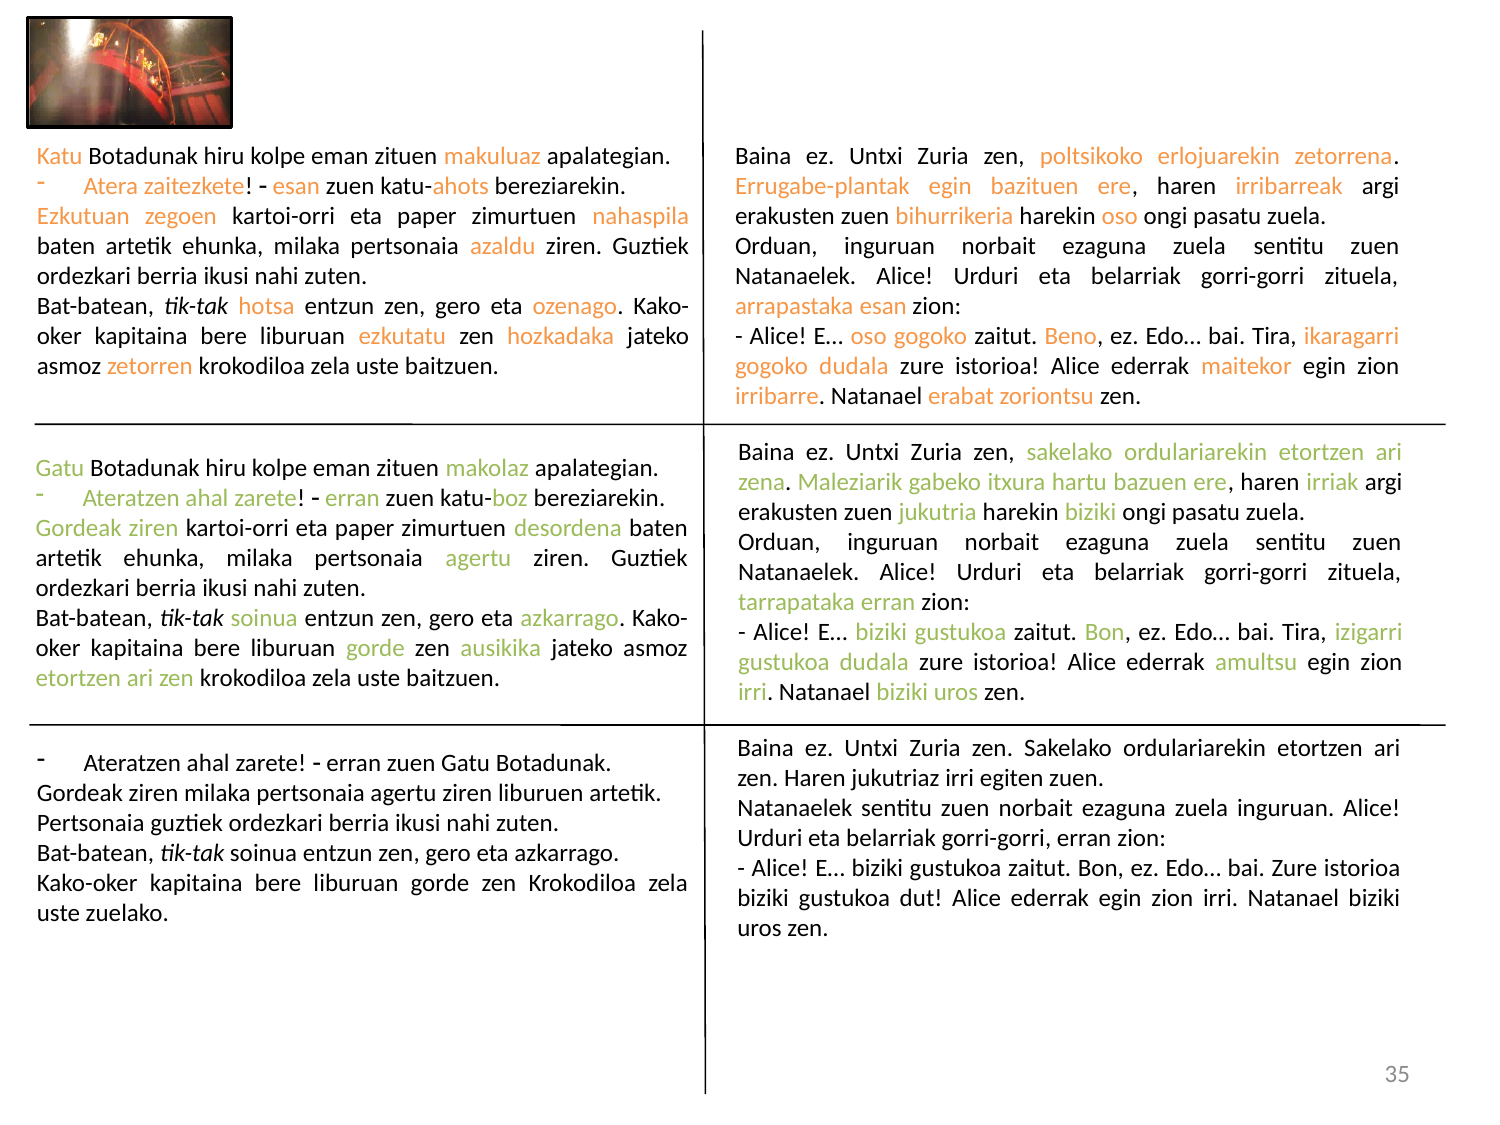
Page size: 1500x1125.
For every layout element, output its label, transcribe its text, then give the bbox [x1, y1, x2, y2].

picture [29, 19, 230, 126]
text_box Baina ez. Untxi Zuria zen, poltsikoko erlojuarekin zetorrena. Errugabe-plantak egin bazituen ere, haren irribarreak argi erakusten zuen bihurrikeria harekin oso ongi pasatu zuela. Orduan, inguruan norbait ezaguna zuela sentitu zuen Natanaelek. Alice! Urduri eta belarriak gorri-gorri zituela, arrapastaka esan zion: - Alice! E… oso gogoko zaitut. Beno, ez. Edo… bai. Tira, ikaragarri gogoko dudala zure istorioa! Alice ederrak maitekor egin zion irribarre. Natanael erabat zoriontsu zen. [720, 132, 1415, 417]
text_box Baina ez. Untxi Zuria zen, sakelako ordulariarekin etortzen ari zena. Maleziarik gabeko itxura hartu bazuen ere, haren irriak argi erakusten zuen jukutria harekin biziki ongi pasatu zuela. Orduan, inguruan norbait ezaguna zuela sentitu zuen Natanaelek. Alice! Urduri eta belarriak gorri-gorri zituela, tarrapataka erran zion: - Alice! E… biziki gustukoa zaitut. Bon, ez. Edo… bai. Tira, izigarri gustukoa dudala zure istorioa! Alice ederrak amultsu egin zion irri. Natanael biziki uros zen. [723, 428, 1418, 713]
slide_number <numéro> [1074, 1042, 1425, 1103]
text_box Baina ez. Untxi Zuria zen. Sakelako ordulariarekin etortzen ari zen. Haren jukutriaz irri egiten zuen. Natanaelek sentitu zuen norbait ezaguna zuela inguruan. Alice! Urduri eta belarriak gorri-gorri, erran zion: - Alice! E… biziki gustukoa zaitut. Bon, ez. Edo… bai. Zure istorioa biziki gustukoa dut! Alice ederrak egin zion irri. Natanael biziki uros zen. [722, 724, 1417, 949]
text_box Ateratzen ahal zarete!  erran zuen Gatu Botadunak. Gordeak ziren milaka pertsonaia agertu ziren liburuen artetik. Pertsonaia guztiek ordezkari berria ikusi nahi zuten. Bat-batean, tik-tak soinua entzun zen, gero eta azkarrago. Kako-oker kapitaina bere liburuan gorde zen Krokodiloa zela uste zuelako. [22, 739, 704, 935]
text_box Katu Botadunak hiru kolpe eman zituen makuluaz apalategian. Atera zaitezkete!  esan zuen katu-ahots bereziarekin. Ezkutuan zegoen kartoi-orri eta paper zimurtuen nahaspila baten artetik ehunka, milaka pertsonaia azaldu ziren. Guztiek ordezkari berria ikusi nahi zuten. Bat-batean, tik-tak hotsa entzun zen, gero eta ozenago. Kako-oker kapitaina bere liburuan ezkutatu zen hozkadaka jateko asmoz zetorren krokodiloa zela uste baitzuen. [22, 132, 704, 387]
text_box Gatu Botadunak hiru kolpe eman zituen makolaz apalategian. Ateratzen ahal zarete!  erran zuen katu-boz bereziarekin. Gordeak ziren kartoi-orri eta paper zimurtuen desordena baten artetik ehunka, milaka pertsonaia agertu ziren. Guztiek ordezkari berria ikusi nahi zuten. Bat-batean, tik-tak soinua entzun zen, gero eta azkarrago. Kako-oker kapitaina bere liburuan gorde zen ausikika jateko asmoz etortzen ari zen krokodiloa zela uste baitzuen. [20, 444, 703, 699]
